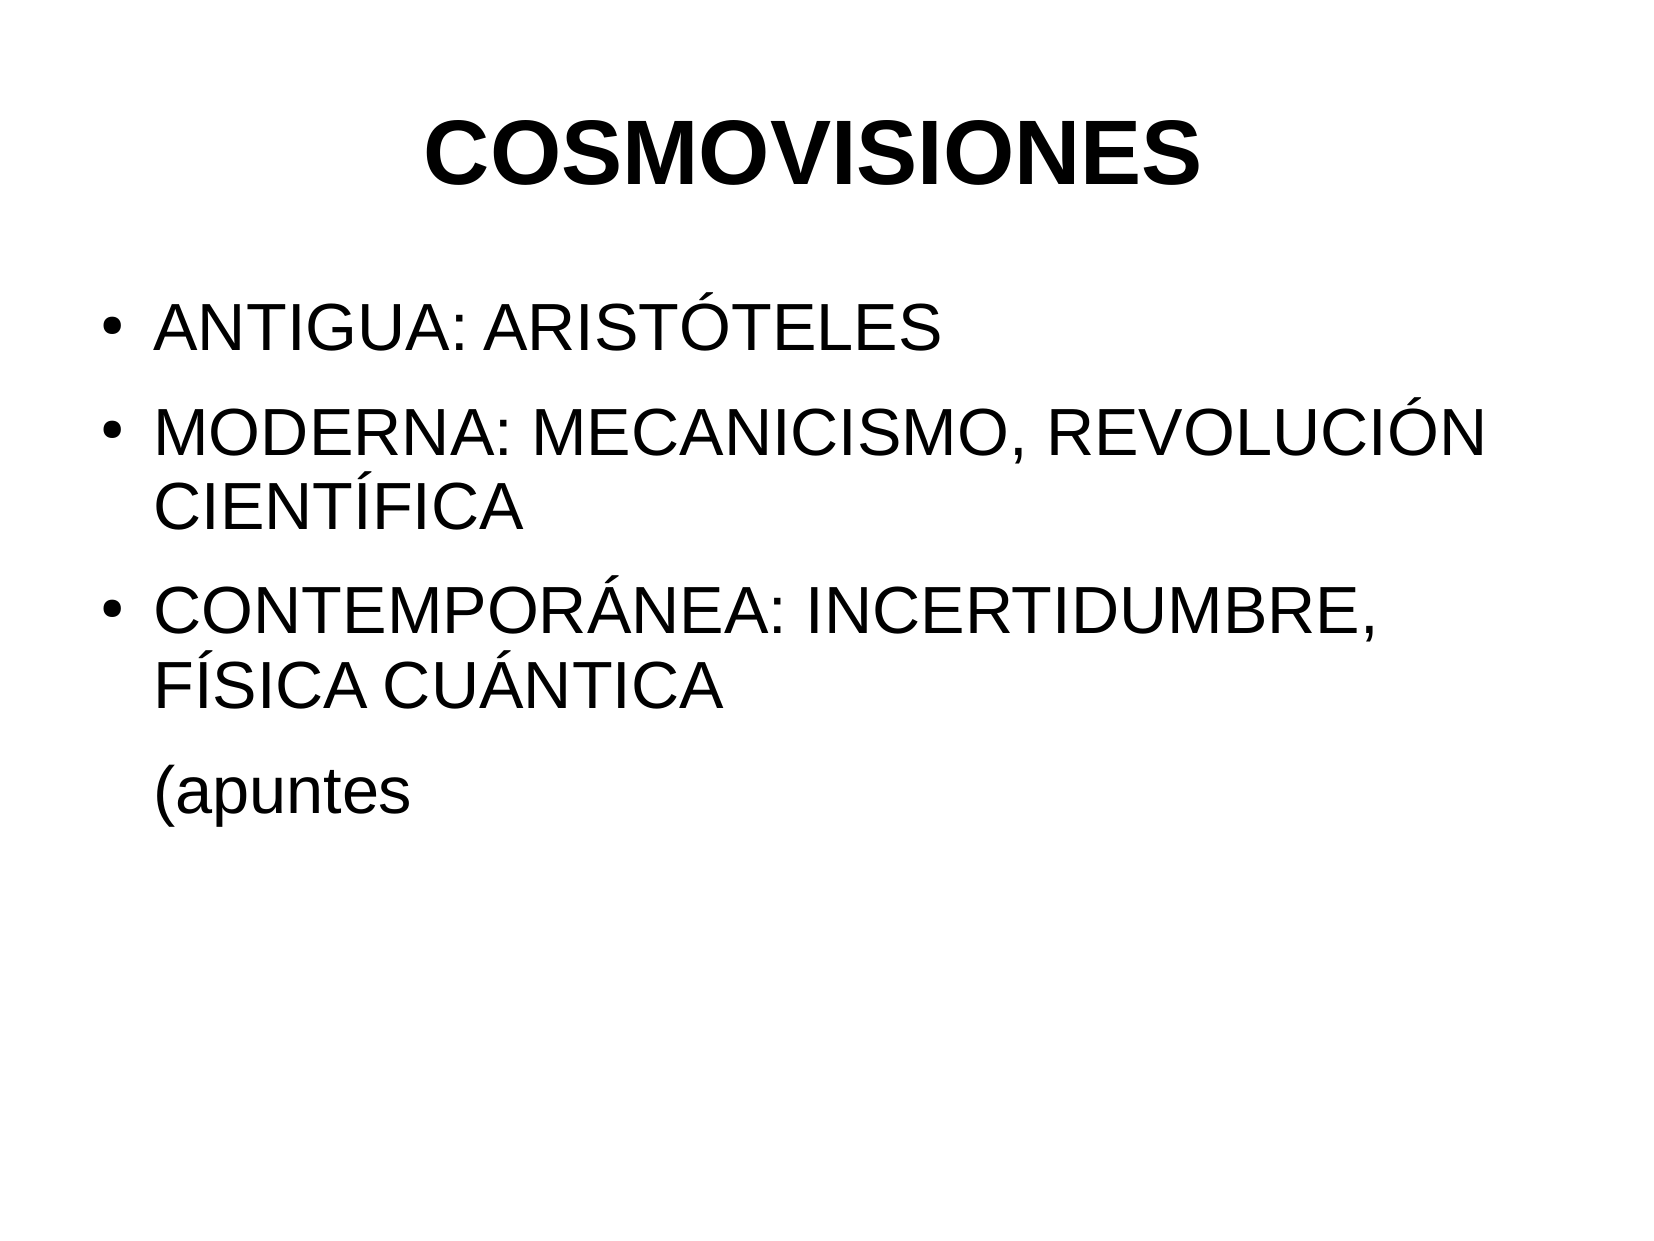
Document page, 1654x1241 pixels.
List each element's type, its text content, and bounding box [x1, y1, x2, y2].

title COSMOVISIONES [82, 49, 1571, 257]
list ANTIGUA: ARISTÓTELES MODERNA: MECANICISMO, REVOLUCIÓN CIENTÍFICA CONTEMPORÁNEA: INCERTIDUMBRE, FÍSICA CUÁNTICA (apuntes [82, 290, 1571, 1010]
